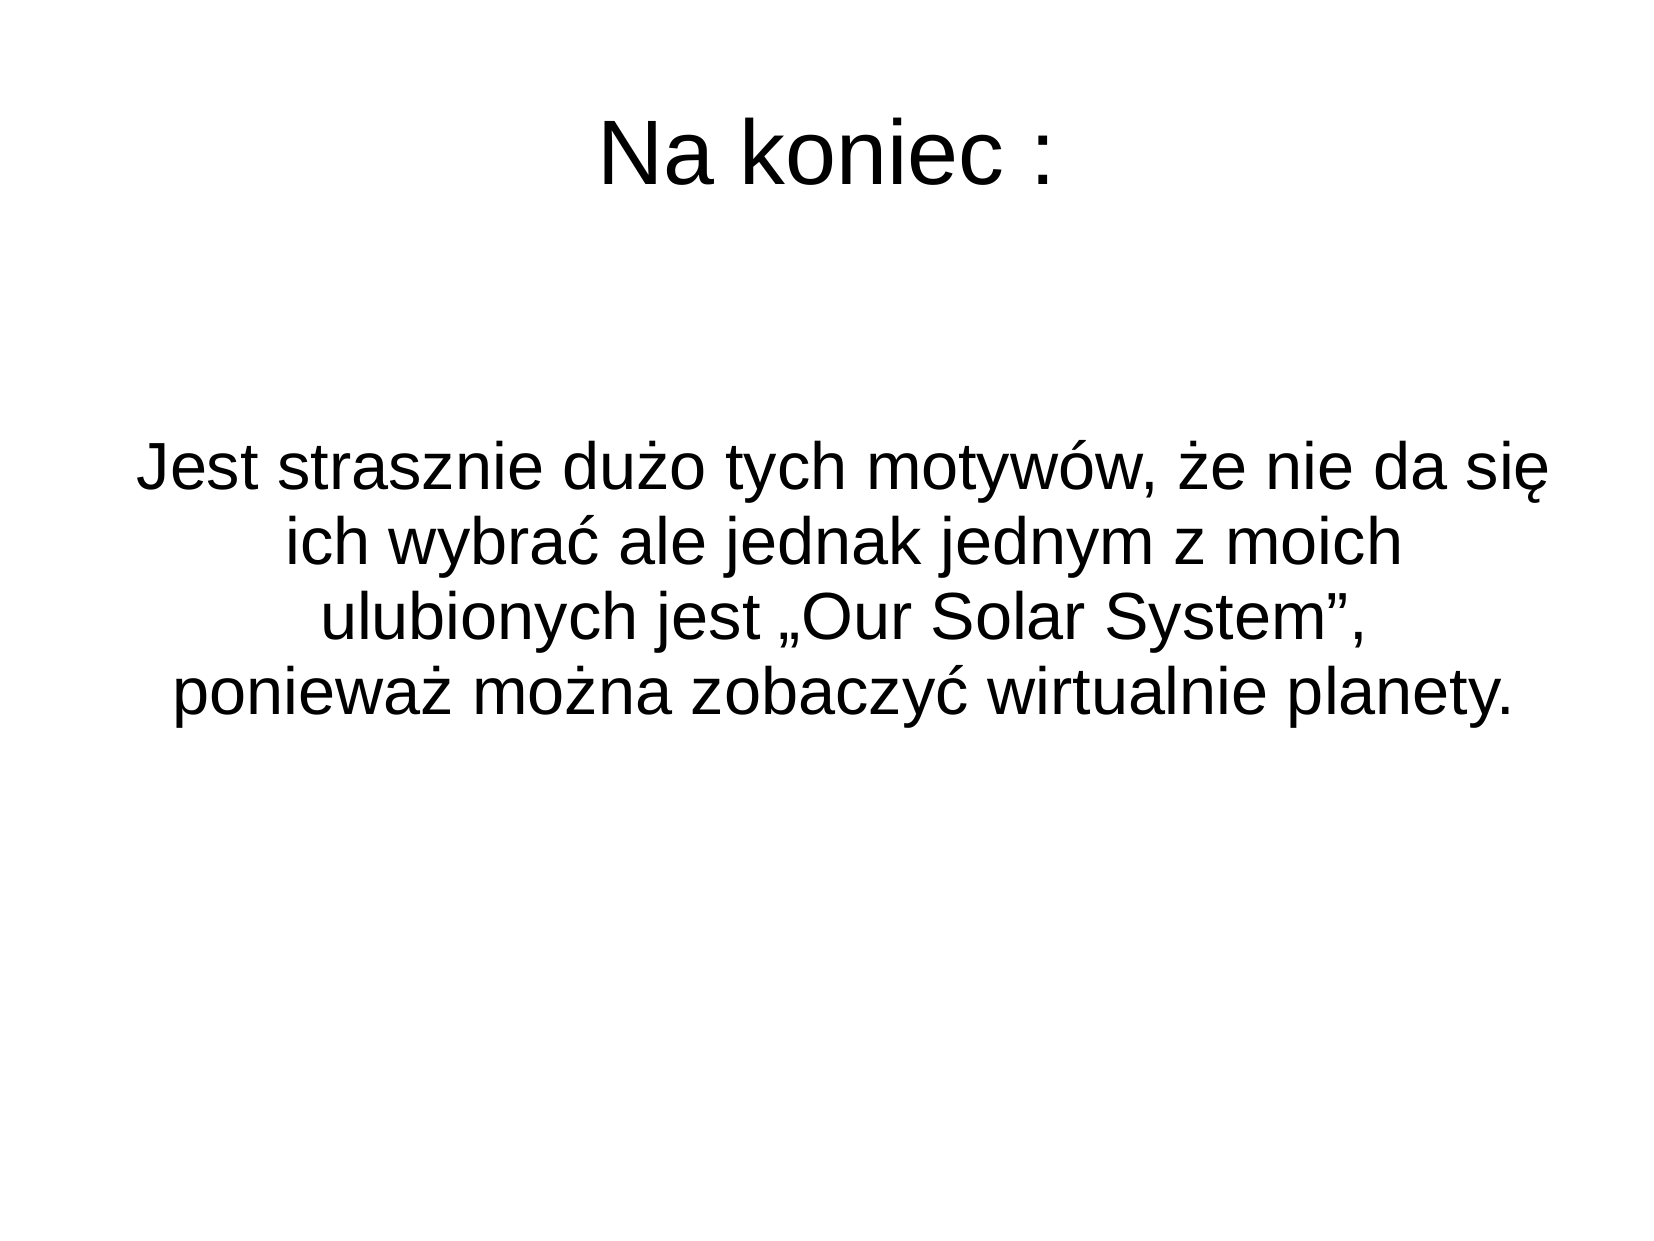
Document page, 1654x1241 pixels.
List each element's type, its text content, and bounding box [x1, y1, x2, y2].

subtitle Jest strasznie dużo tych motywów, że nie da się ich wybrać ale jednak jednym z moich ulubionych jest „Our Solar System”, ponieważ można zobaczyć wirtualnie planety. [82, 49, 1571, 1109]
